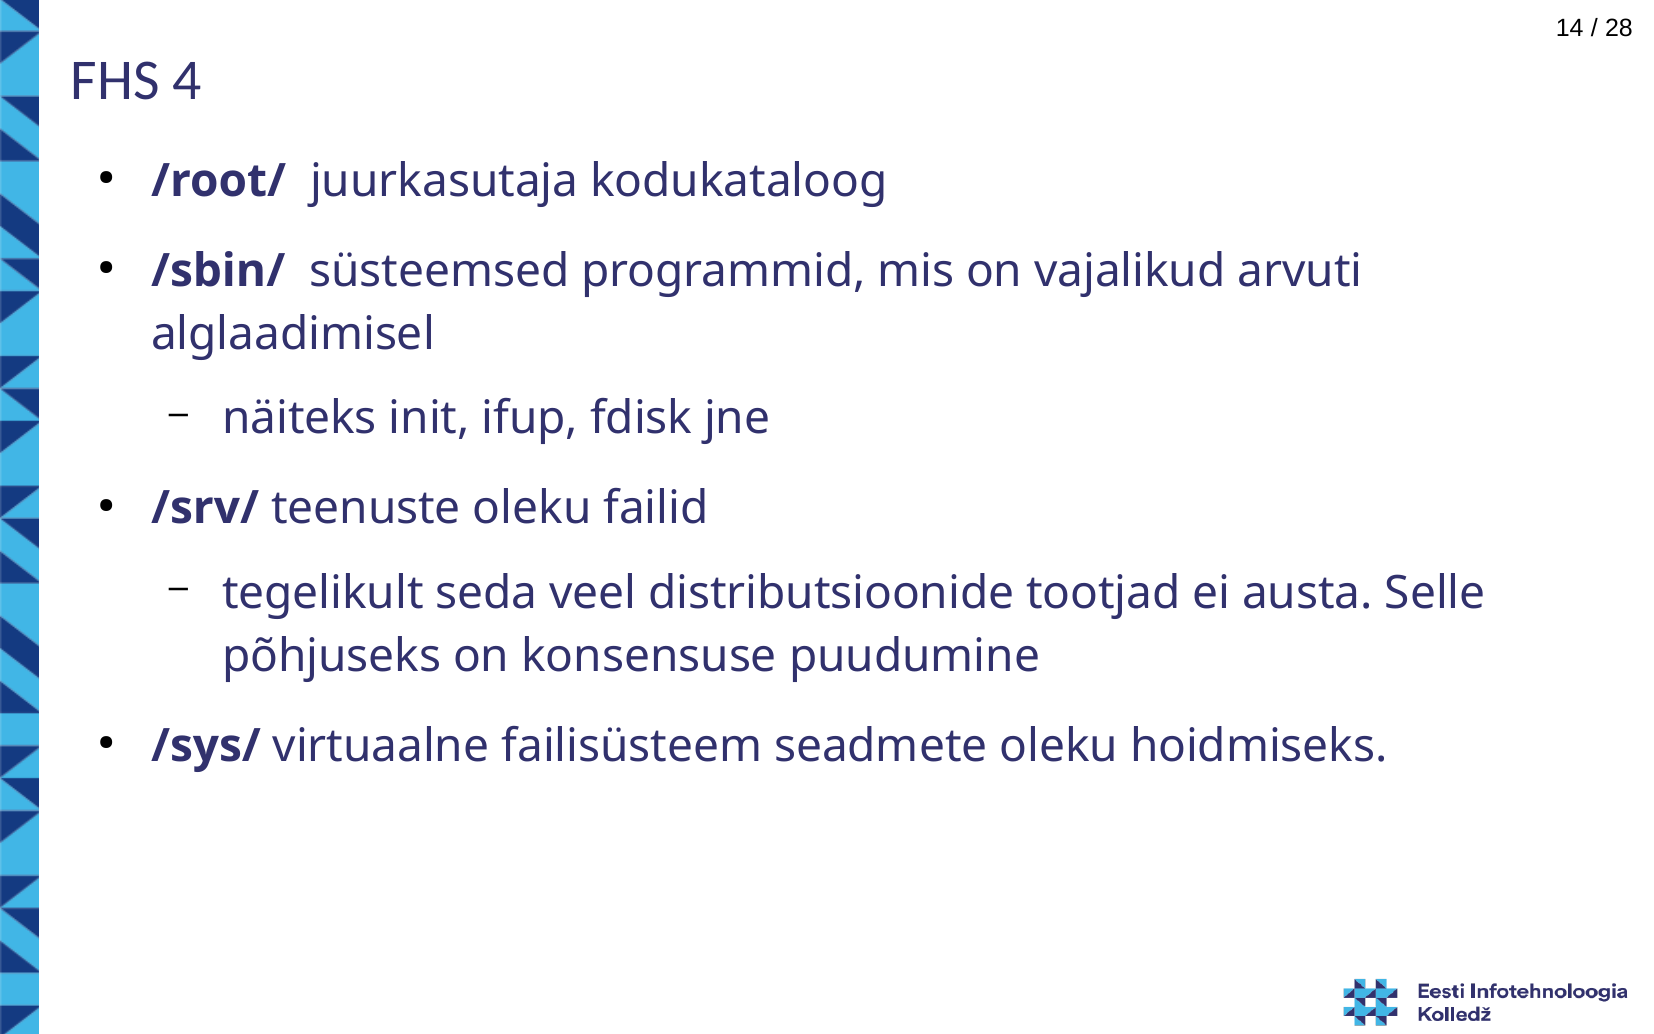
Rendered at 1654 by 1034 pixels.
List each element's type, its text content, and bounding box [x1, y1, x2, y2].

list /root/ juurkasutaja kodukataloog /sbin/ süsteemsed programmid, mis on vajalikud arvuti alglaadimisel näiteks init, ifup, fdisk jne /srv/ teenuste oleku failid tegelikult seda veel distributsioonide tootjad ei austa. Selle põhjuseks on konsensuse puudumine /sys/ virtuaalne failisüsteem seadmete oleku hoidmiseks. [80, 147, 1536, 841]
title FHS 4 [70, 41, 1630, 130]
